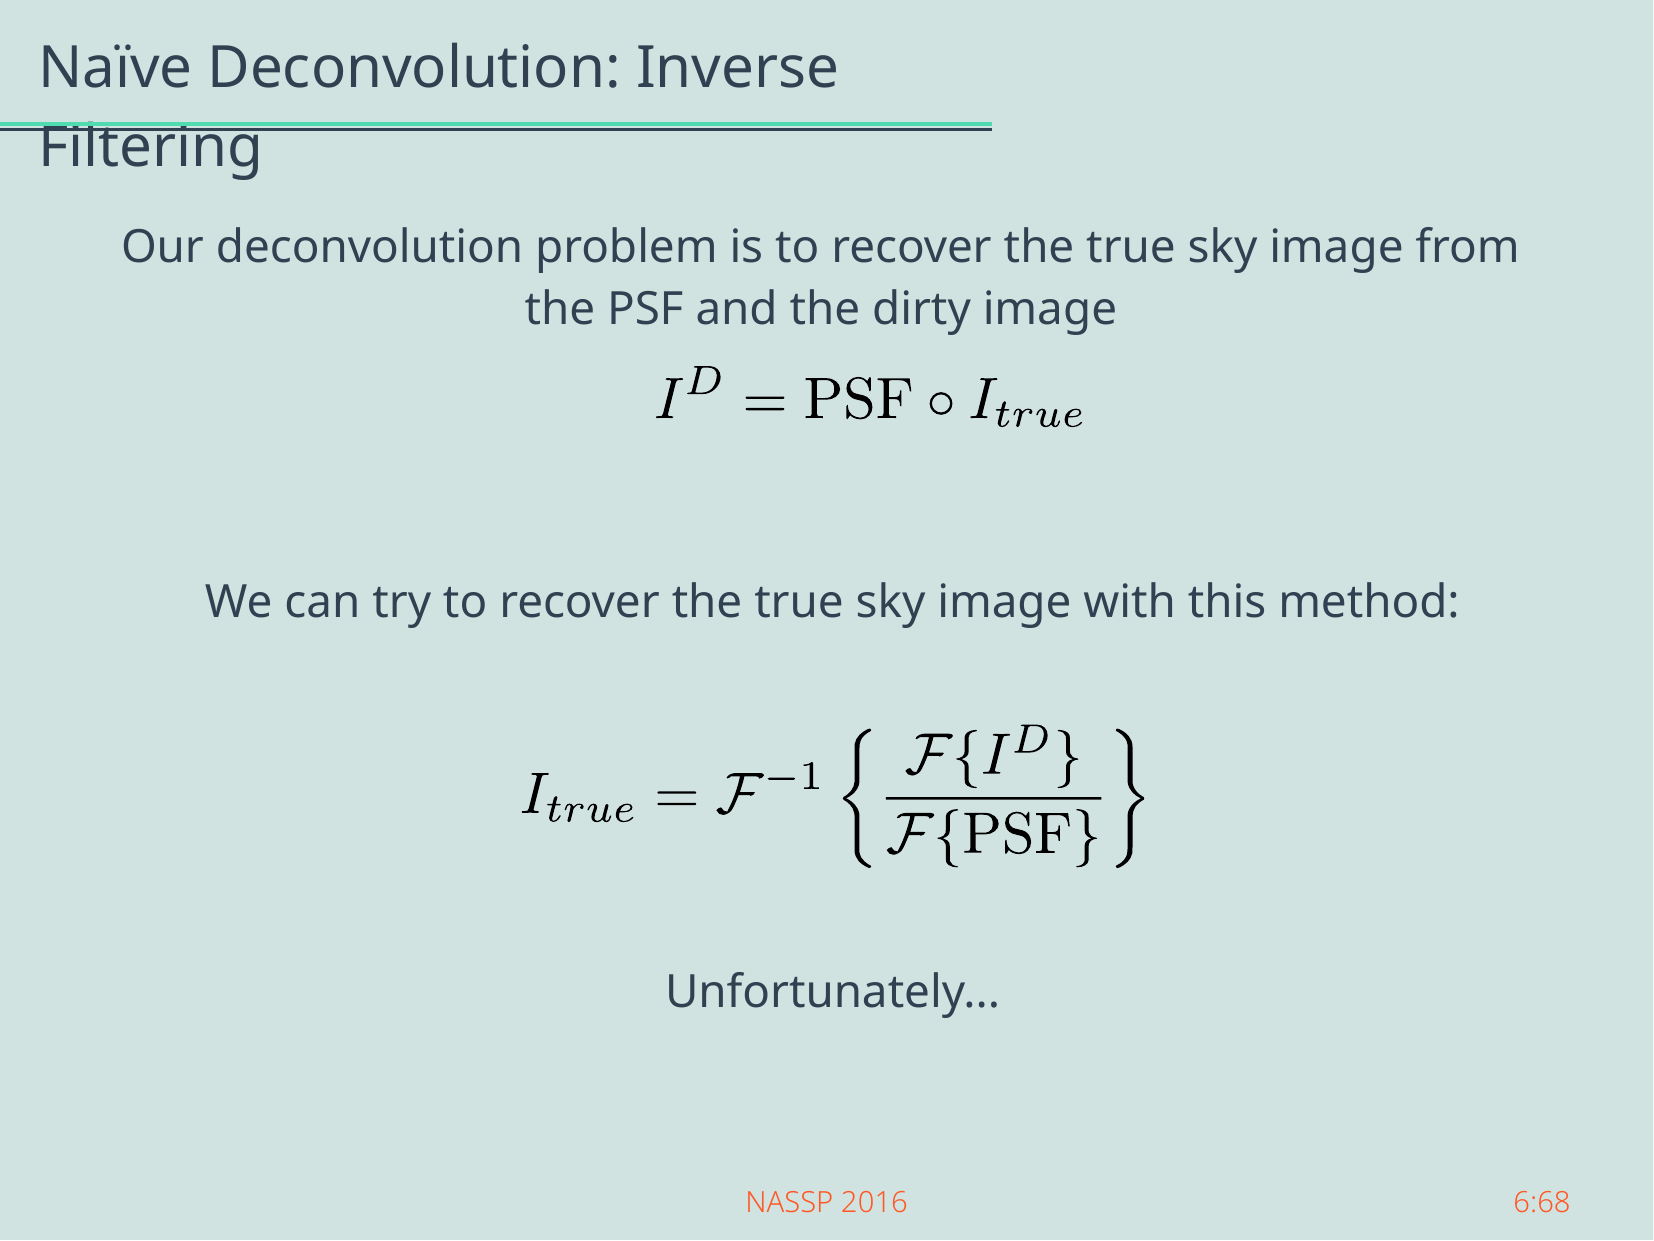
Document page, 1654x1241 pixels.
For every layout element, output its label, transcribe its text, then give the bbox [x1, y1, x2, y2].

text_box Our deconvolution problem is to recover the true sky image from the PSF and the dirty image [82, 205, 1560, 331]
text_box Naïve Deconvolution: Inverse Filtering [23, 17, 1063, 103]
text_box We can try to recover the true sky image with this method: [94, 561, 1571, 672]
text_box [653, 366, 1085, 428]
text_box [519, 724, 1152, 869]
text_box Unfortunately... [94, 950, 1571, 1062]
